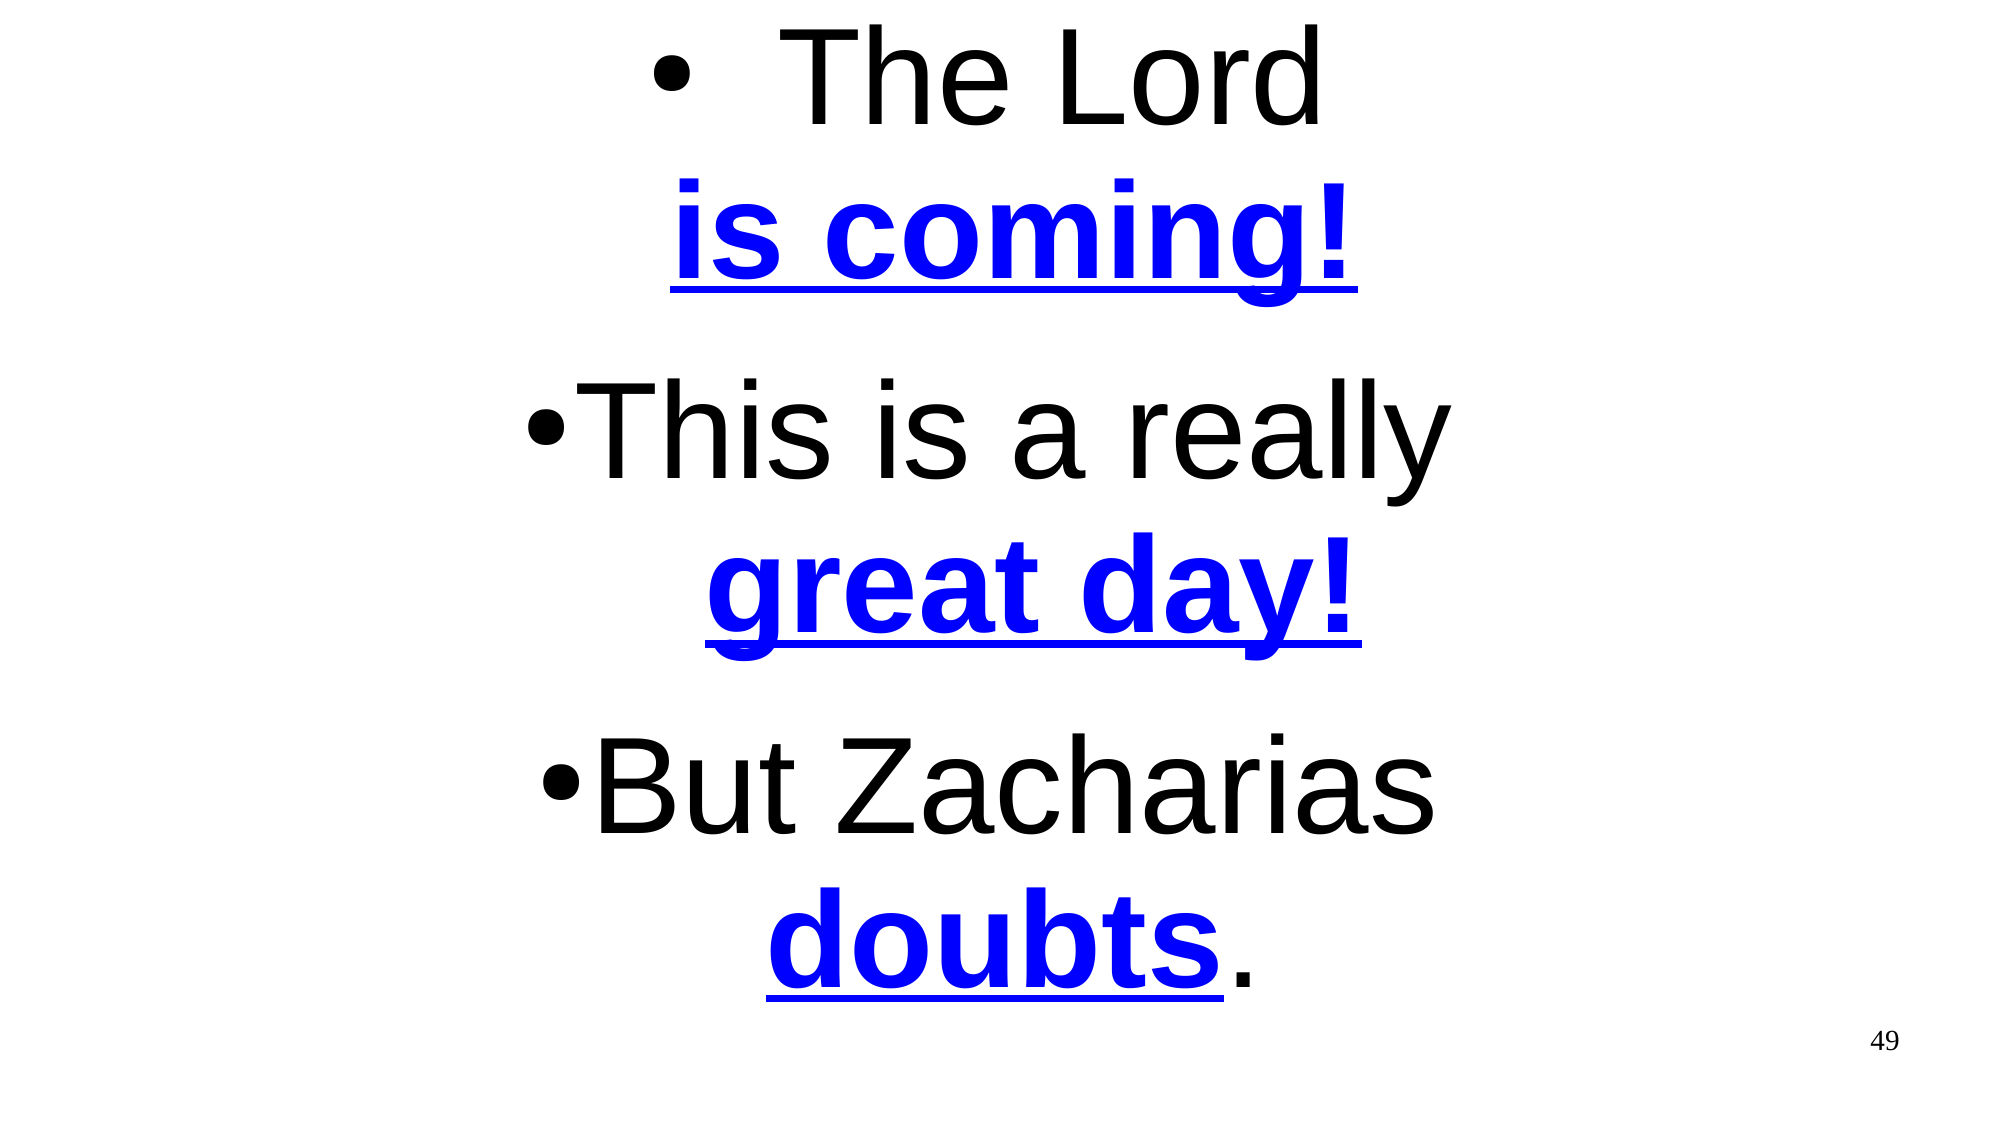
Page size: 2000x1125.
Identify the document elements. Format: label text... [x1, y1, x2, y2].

list The Lord is coming! This is a really great day! But Zacharias doubts. [0, 0, 1996, 1123]
